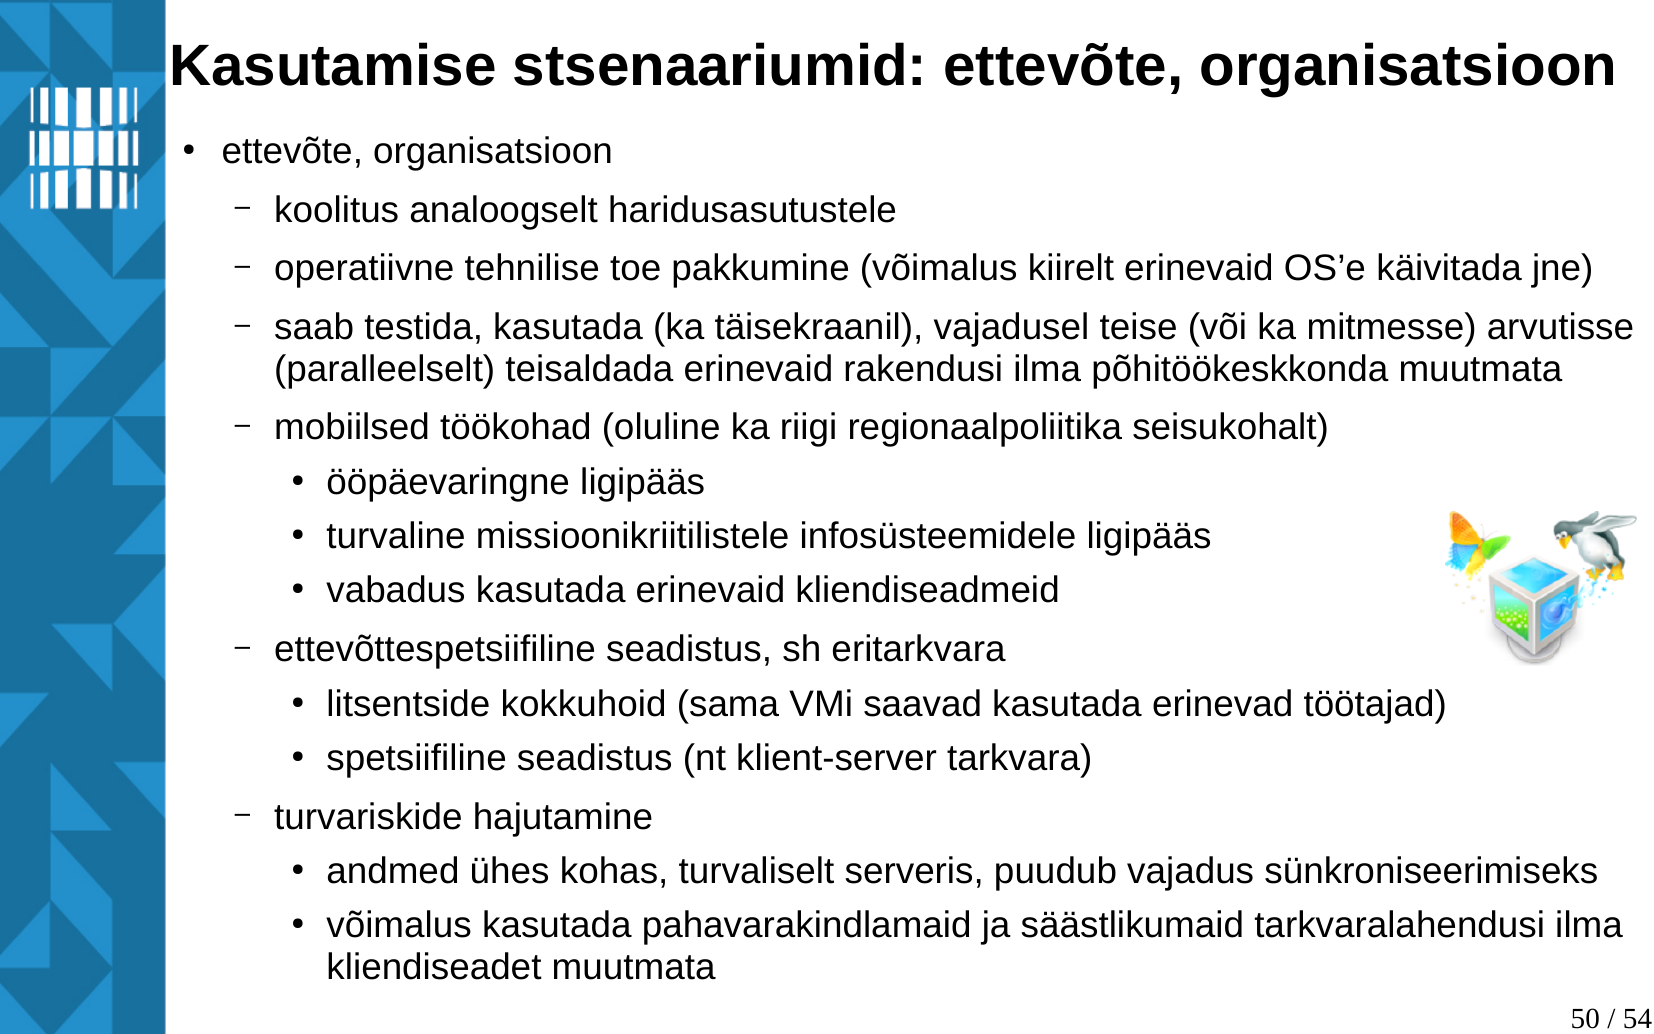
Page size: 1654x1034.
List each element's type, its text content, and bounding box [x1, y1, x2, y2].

picture [1442, 507, 1642, 666]
list ettevõte, organisatsioon koolitus analoogselt haridusasutustele operatiivne tehnilise toe pakkumine (võimalus kiirelt erinevaid OS’e käivitada jne) saab testida, kasutada (ka täisekraanil), vajadusel teise (või ka mitmesse) arvutisse (paralleelselt) teisaldada erinevaid rakendusi ilma põhitöökeskkonda muutmata mobiilsed töökohad (oluline ka riigi regionaalpoliitika seisukohalt) ööpäevaringne ligipääs turvaline missioonikriitilistele infosüsteemidele ligipääs vabadus kasutada erinevaid kliendiseadmeid ettevõttespetsiifiline seadistus, sh eritarkvara litsentside kokkuhoid (sama VMi saavad kasutada erinevad töötajad) spetsiifiline seadistus (nt klient-server tarkvara) turvariskide hajutamine andmed ühes kohas, turvaliselt serveris, puudub vajadus sünkroniseerimiseks võimalus kasutada pahavarakindlamaid ja säästlikumaid tarkvaralahendusi ilma kliendiseadet muutmata [169, 129, 1642, 1004]
title Kasutamise stsenaariumid: ettevõte, organisatsioon [169, 11, 1642, 119]
